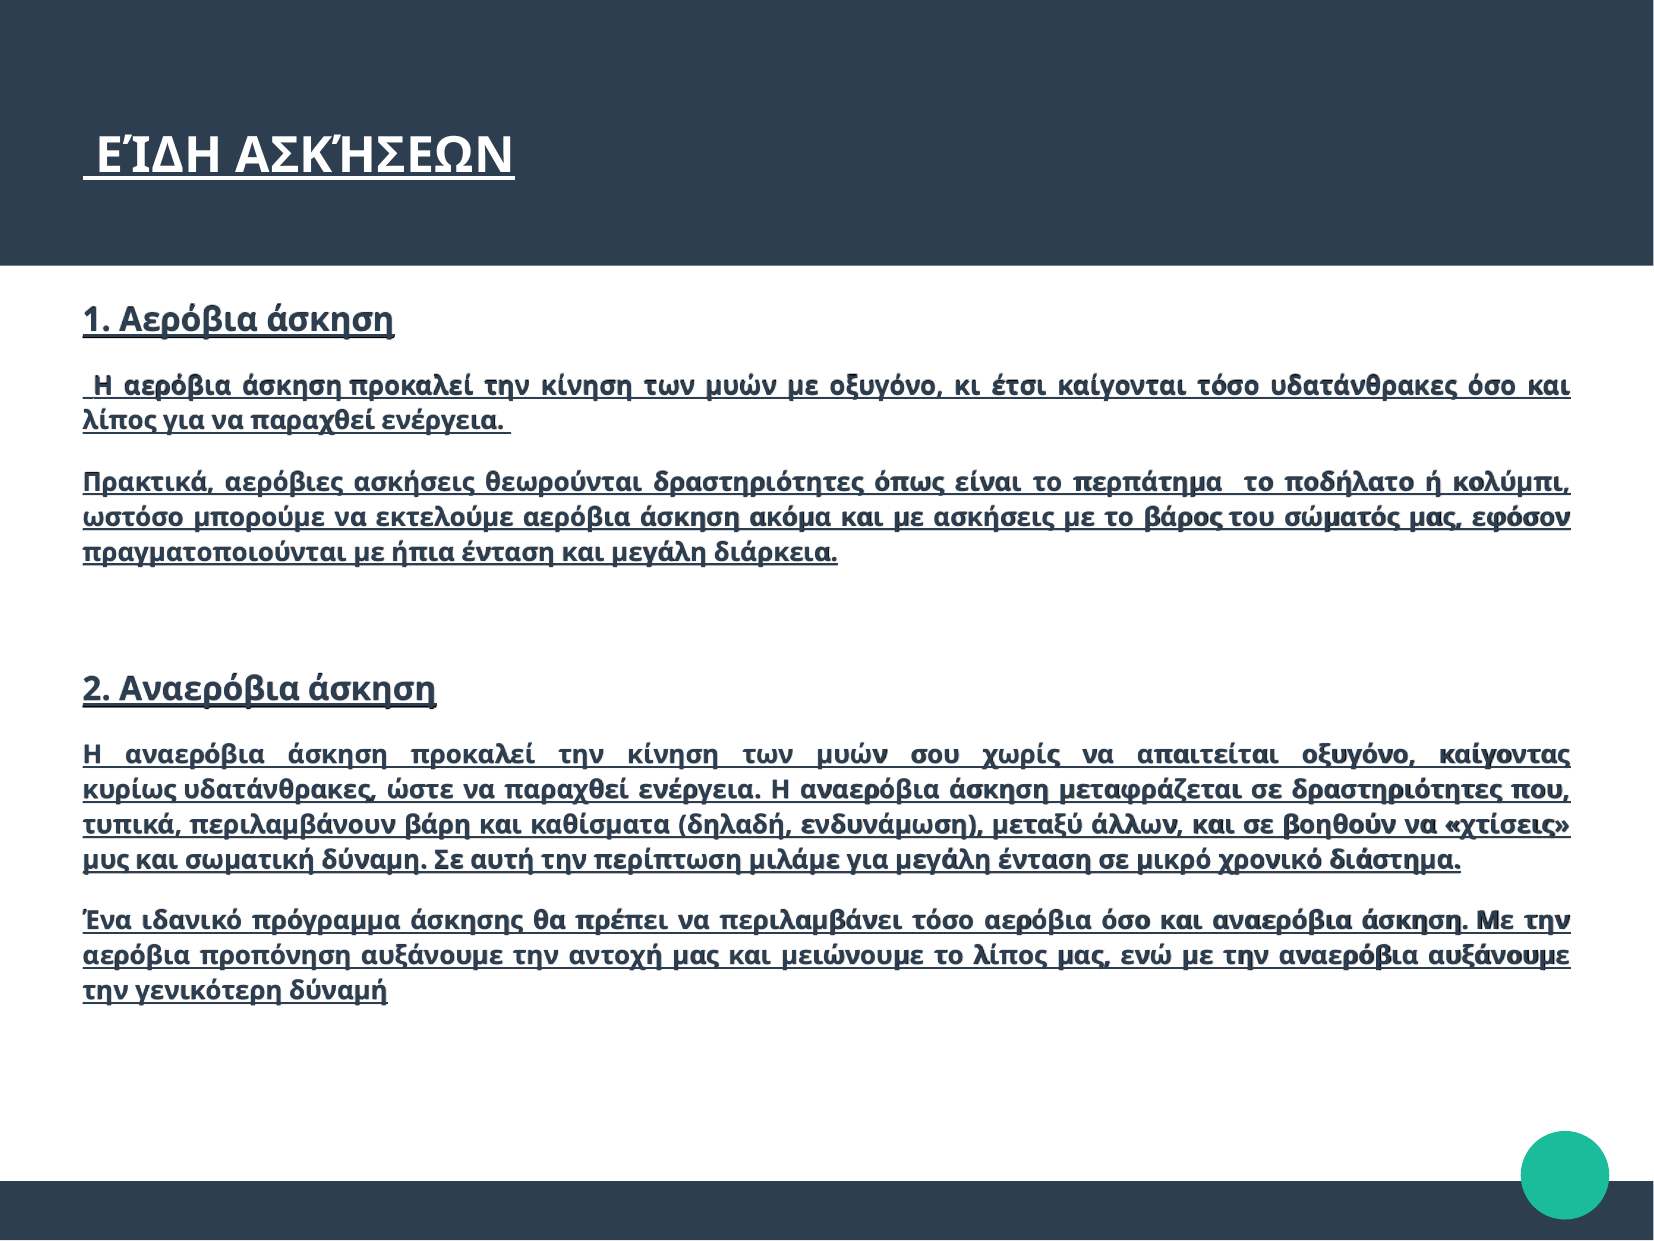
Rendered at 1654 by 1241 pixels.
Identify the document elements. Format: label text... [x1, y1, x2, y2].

title ΕΊΔΗ ΑΣΚΉΣΕΩΝ [82, 49, 1571, 257]
list 1. Αερόβια άσκηση Η αερόβια άσκηση προκαλεί την κίνηση των μυών με οξυγόνο, κι έτσι καίγονται τόσο υδατάνθρακες όσο και λίπος για να παραχθεί ενέργεια. Πρακτικά, αερόβιες ασκήσεις θεωρούνται δραστηριότητες όπως είναι το περπάτημα το ποδήλατο ή κολύμπι, ωστόσο μπορούμε να εκτελούμε αερόβια άσκηση ακόμα και με ασκήσεις με το βάρος του σώματός μας, εφόσον πραγματοποιούνται με ήπια ένταση και μεγάλη διάρκεια. 2. Αναερόβια άσκηση Η αναερόβια άσκηση προκαλεί την κίνηση των μυών σου χωρίς να απαιτείται οξυγόνο, καίγοντας κυρίως υδατάνθρακες, ώστε να παραχθεί ενέργεια. Η αναερόβια άσκηση μεταφράζεται σε δραστηριότητες που, τυπικά, περιλαμβάνουν βάρη και καθίσματα (δηλαδή, ενδυνάμωση), μεταξύ άλλων, και σε βοηθούν να «χτίσεις» μυς και σωματική δύναμη. Σε αυτή την περίπτωση μιλάμε για μεγάλη ένταση σε μικρό χρονικό διάστημα. Ένα ιδανικό πρόγραμμα άσκησης θα πρέπει να περιλαμβάνει τόσο αερόβια όσο και αναερόβια άσκηση. Με την αερόβια προπόνηση αυξάνουμε την αντοχή μας και μειώνουμε το λίπος μας, ενώ με την αναερόβια αυξάνουμε την γενικότερη δύναμή [82, 296, 1571, 1016]
